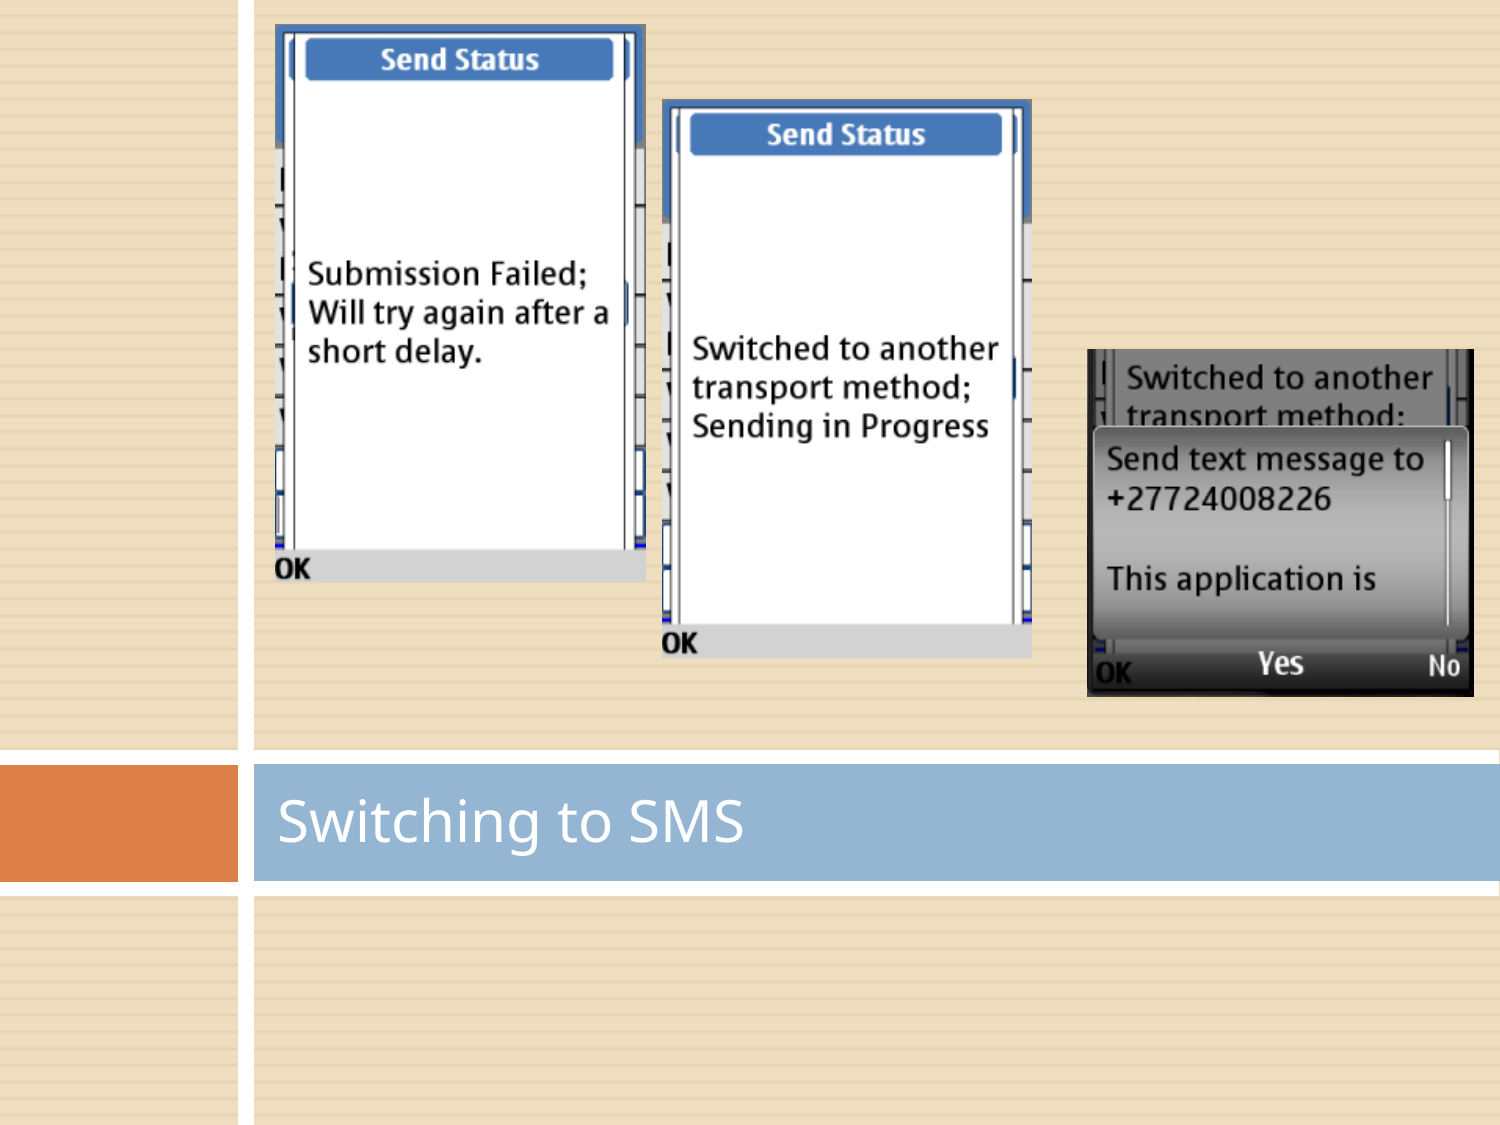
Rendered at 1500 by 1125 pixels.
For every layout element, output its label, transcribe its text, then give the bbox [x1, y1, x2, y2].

picture [662, 99, 1032, 658]
picture [1087, 350, 1474, 697]
title Switching to SMS [262, 762, 1463, 876]
picture [275, 24, 646, 582]
